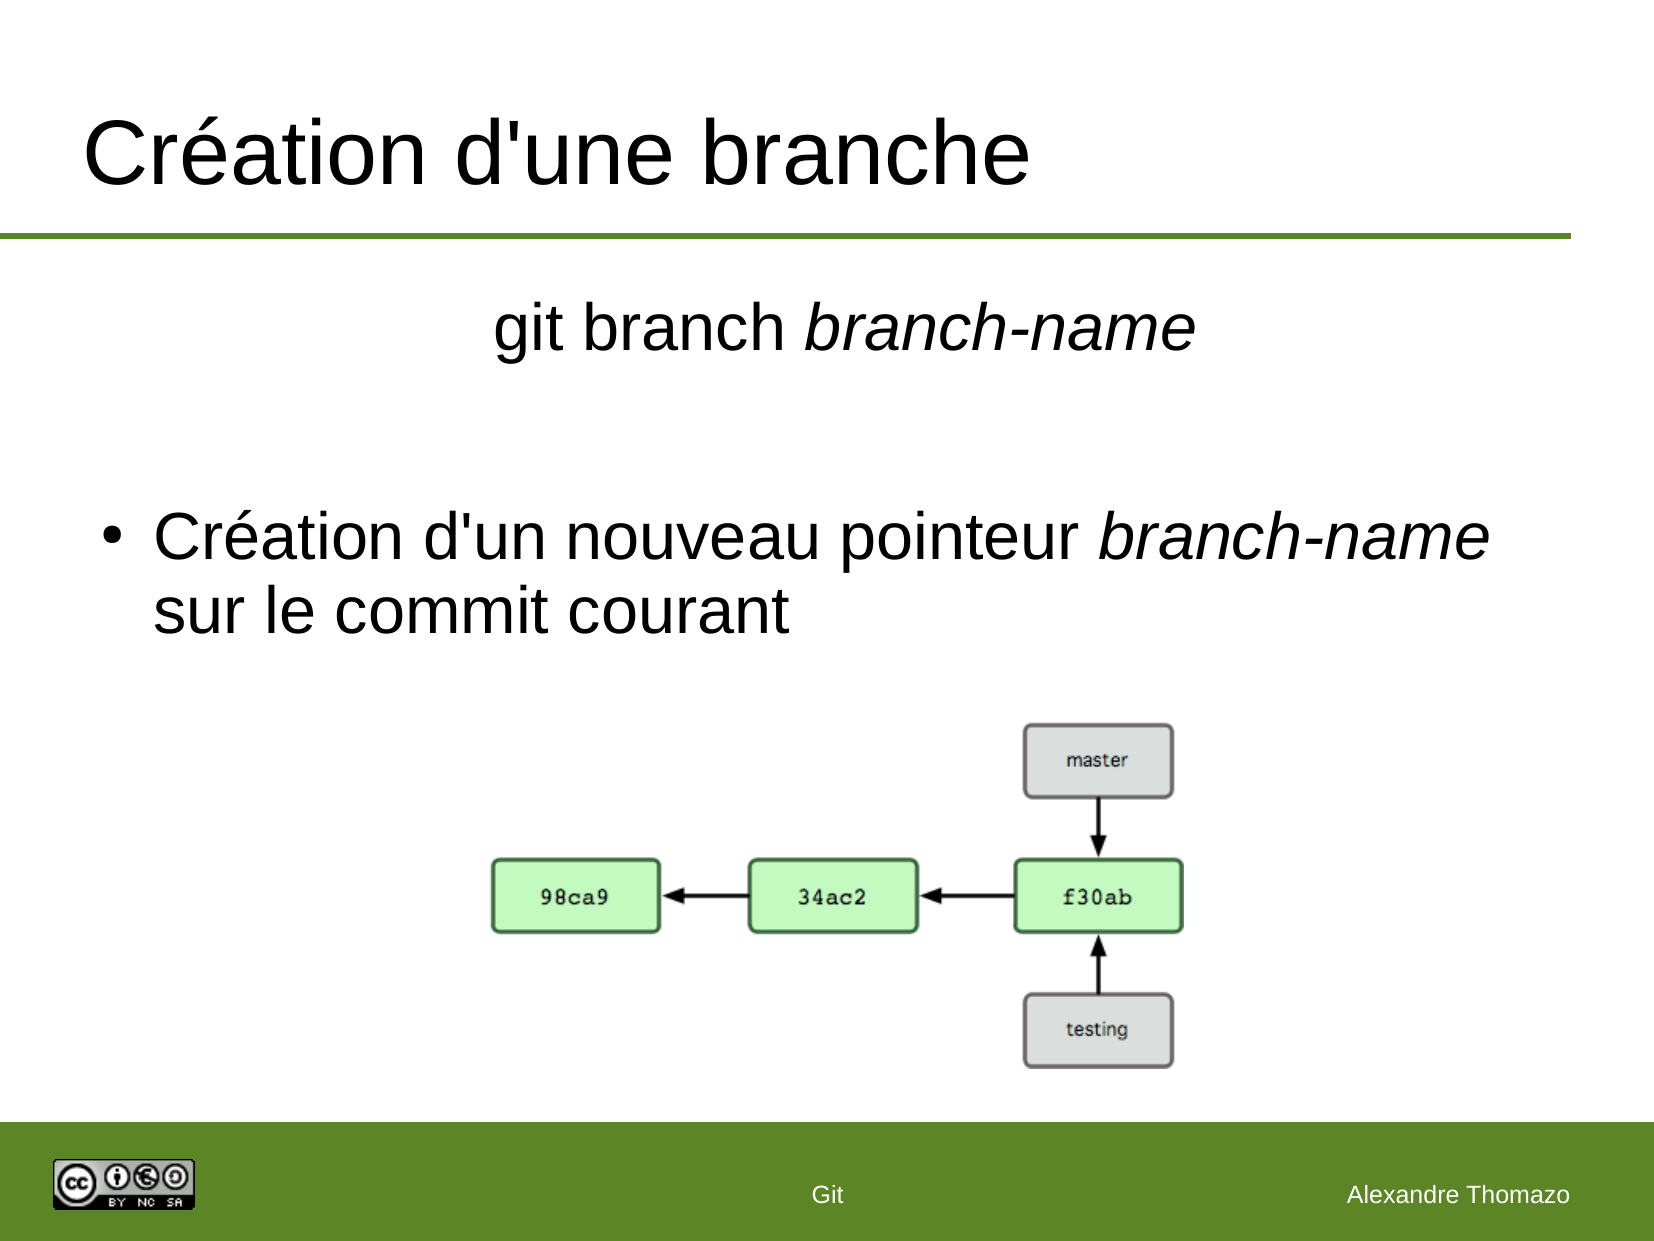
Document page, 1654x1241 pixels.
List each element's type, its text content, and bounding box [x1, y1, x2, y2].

picture [53, 1159, 195, 1210]
title Création d'une branche [82, 49, 1571, 257]
list git branch branch-name Création d'un nouveau pointeur branch-name sur le commit courant [82, 290, 1538, 1010]
picture [488, 720, 1184, 1069]
